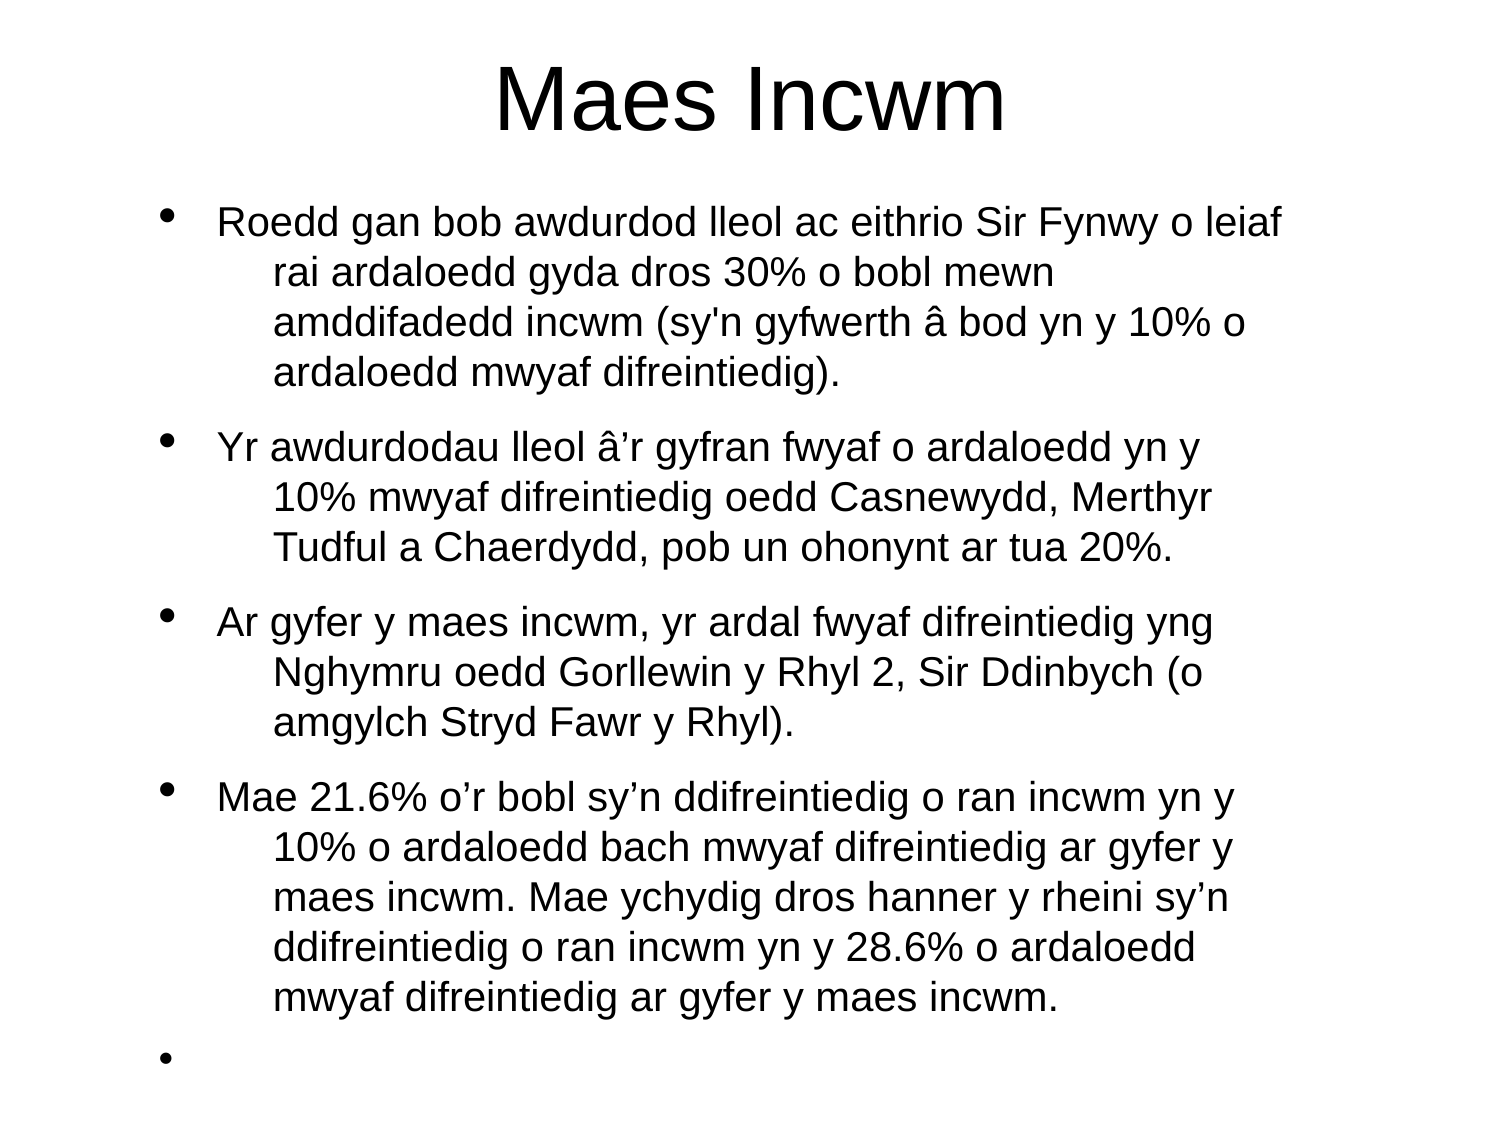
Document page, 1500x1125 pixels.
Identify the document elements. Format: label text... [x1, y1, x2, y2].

title Maes Incwm [76, 0, 1427, 188]
text_box Roedd gan bob awdurdod lleol ac eithrio Sir Fynwy o leiaf rai ardaloedd gyda dros 30% o bobl mewn amddifadedd incwm (sy'n gyfwerth â bod yn y 10% o ardaloedd mwyaf difreintiedig). Yr awdurdodau lleol â’r gyfran fwyaf o ardaloedd yn y 10% mwyaf difreintiedig oedd Casnewydd, Merthyr Tudful a Chaerdydd, pob un ohonynt ar tua 20%. Ar gyfer y maes incwm, yr ardal fwyaf difreintiedig yng Nghymru oedd Gorllewin y Rhyl 2, Sir Ddinbych (o amgylch Stryd Fawr y Rhyl). Mae 21.6% o’r bobl sy’n ddifreintiedig o ran incwm yn y 10% o ardaloedd bach mwyaf difreintiedig ar gyfer y maes incwm. Mae ychydig dros hanner y rheini sy’n ddifreintiedig o ran incwm yn y 28.6% o ardaloedd mwyaf difreintiedig ar gyfer y maes incwm. [145, 187, 1299, 1090]
